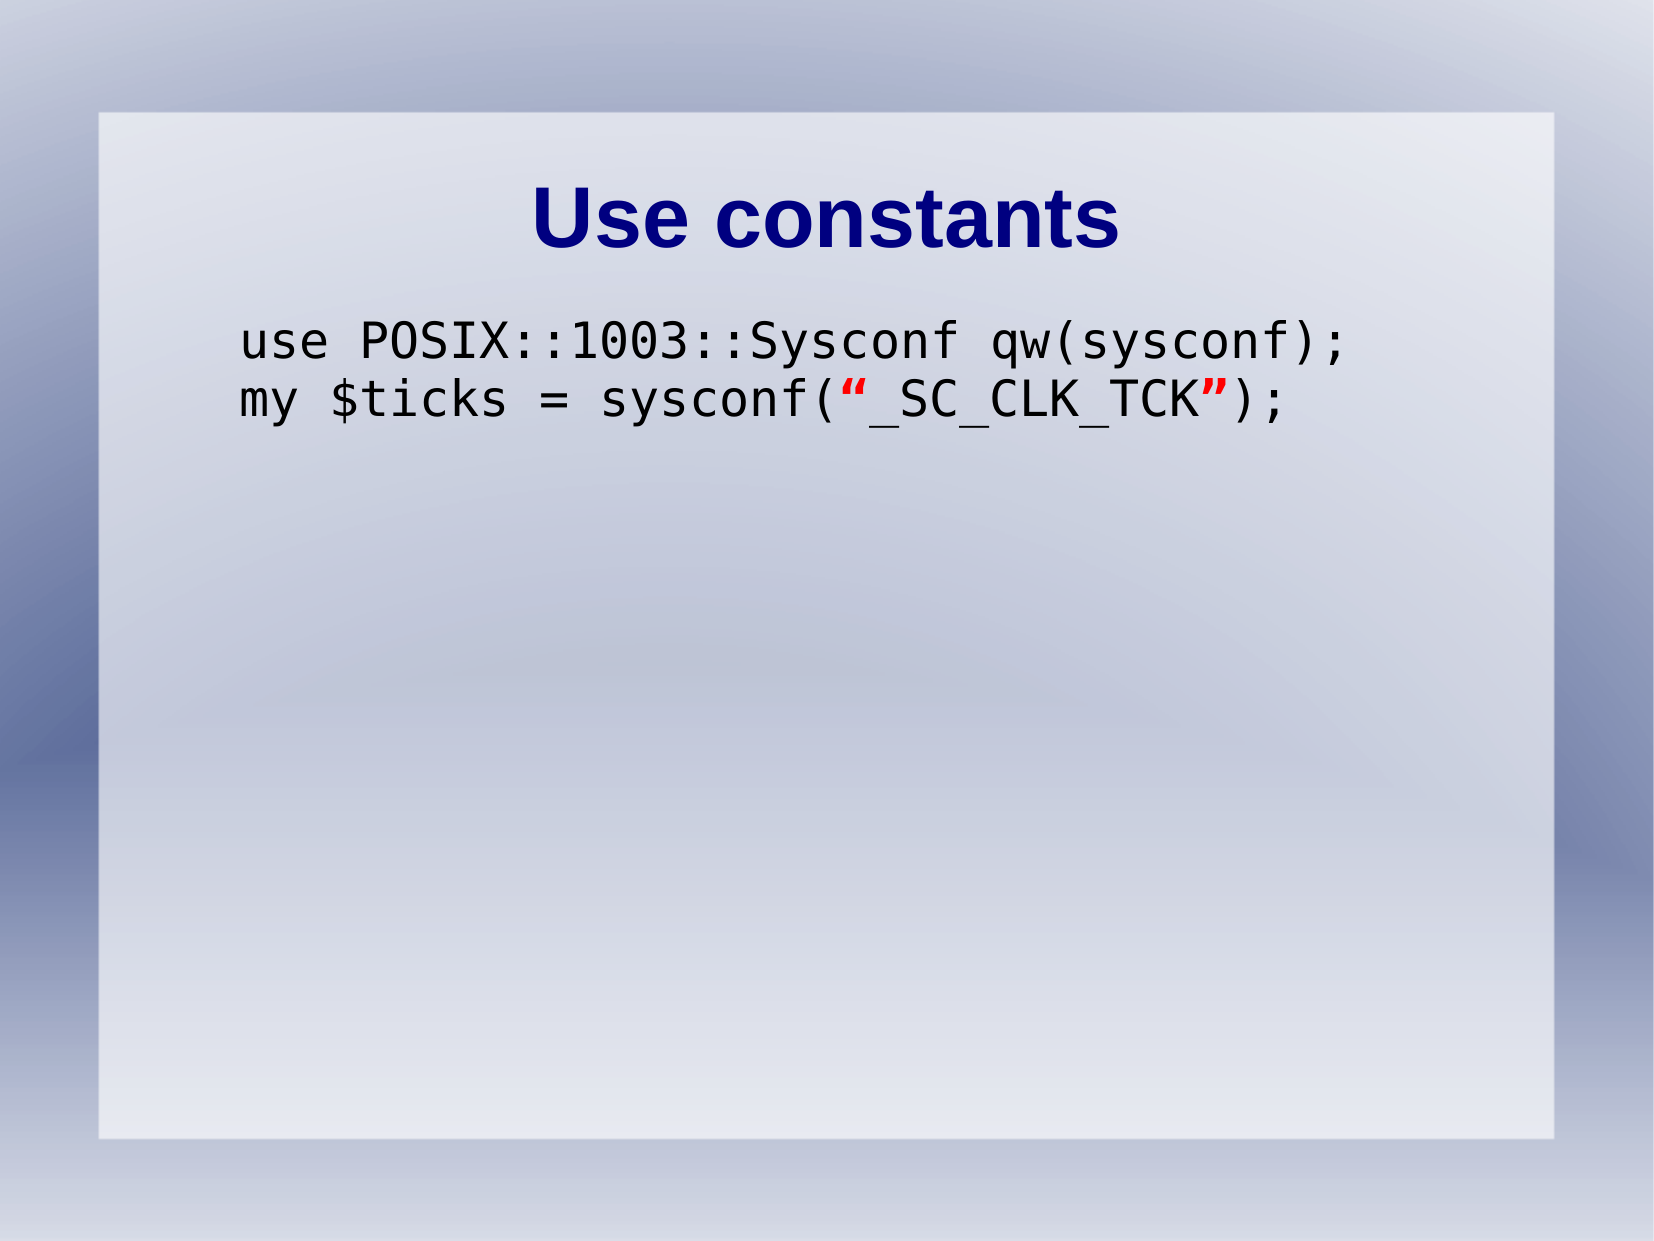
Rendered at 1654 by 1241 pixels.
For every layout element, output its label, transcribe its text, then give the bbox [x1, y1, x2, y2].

picture [0, 0, 1654, 1241]
text_box use POSIX::1003::Sysconf qw(sysconf); my $ticks = sysconf(“_SC_CLK_TCK”); [225, 304, 1365, 436]
title Use constants [118, 114, 1536, 322]
